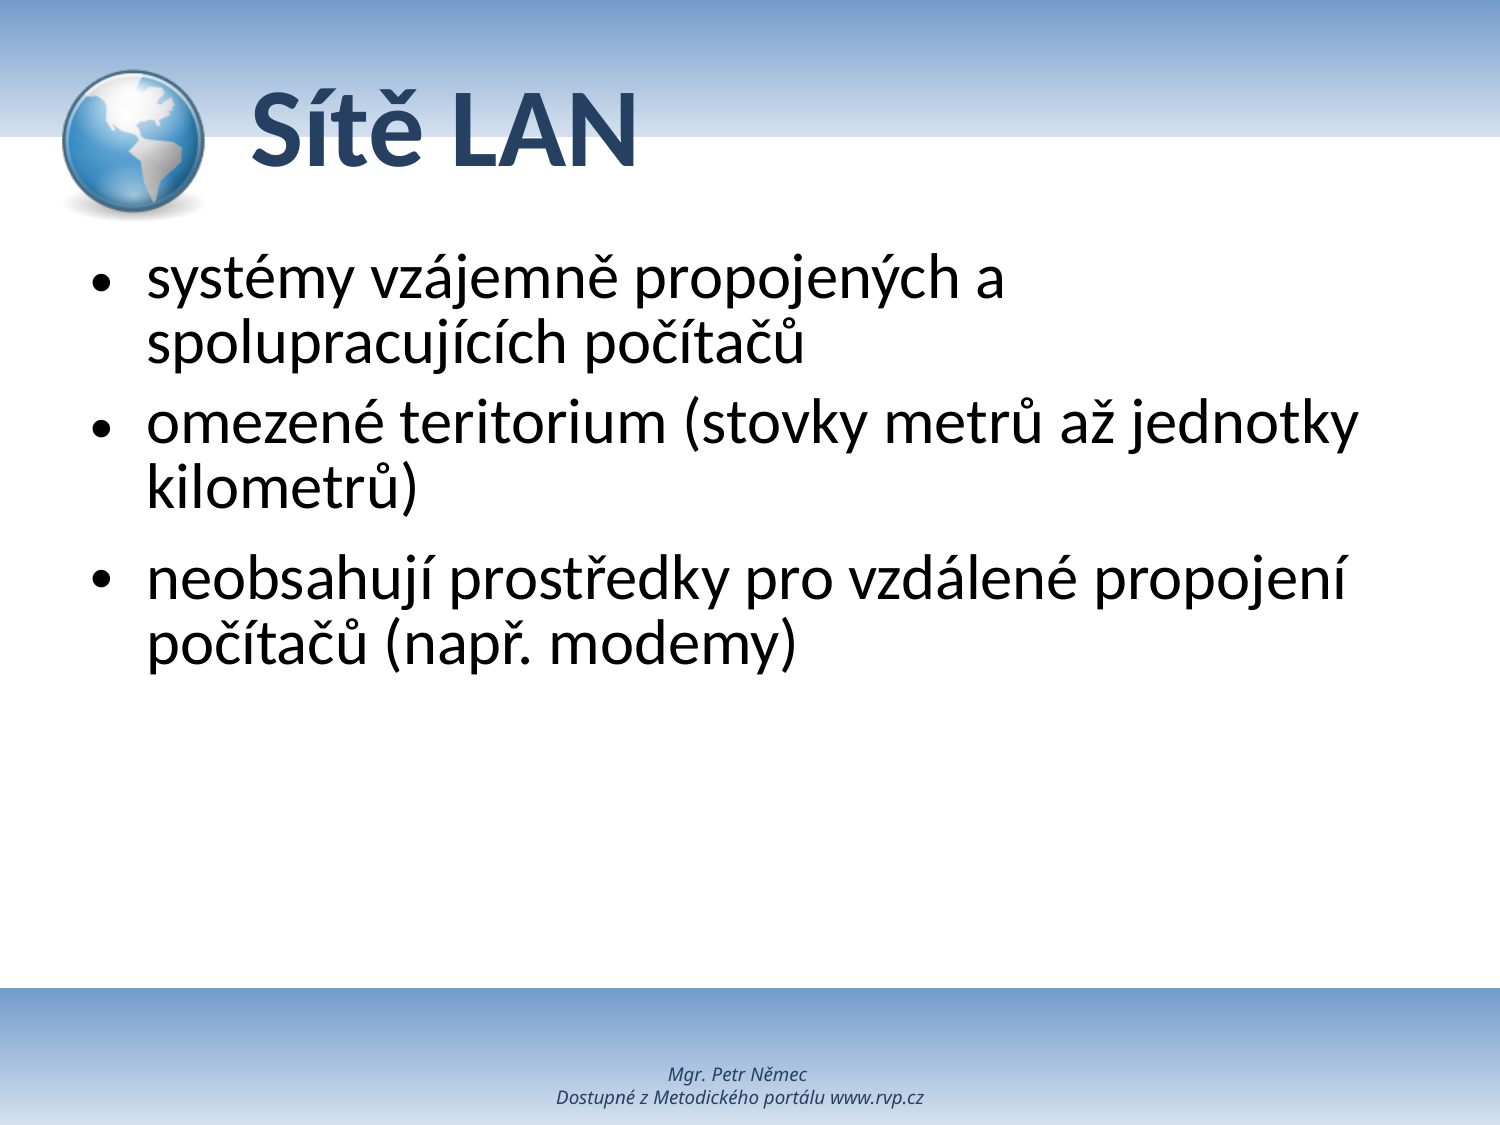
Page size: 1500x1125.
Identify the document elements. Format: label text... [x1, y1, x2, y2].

picture [56, 67, 211, 222]
title Sítě LAN [235, 45, 1426, 233]
list systémy vzájemně propojených a spolupracujících počítačů omezené teritorium (stovky metrů až jednotky kilometrů) neobsahují prostředky pro vzdálené propojení počítačů (např. modemy) [75, 242, 1426, 985]
